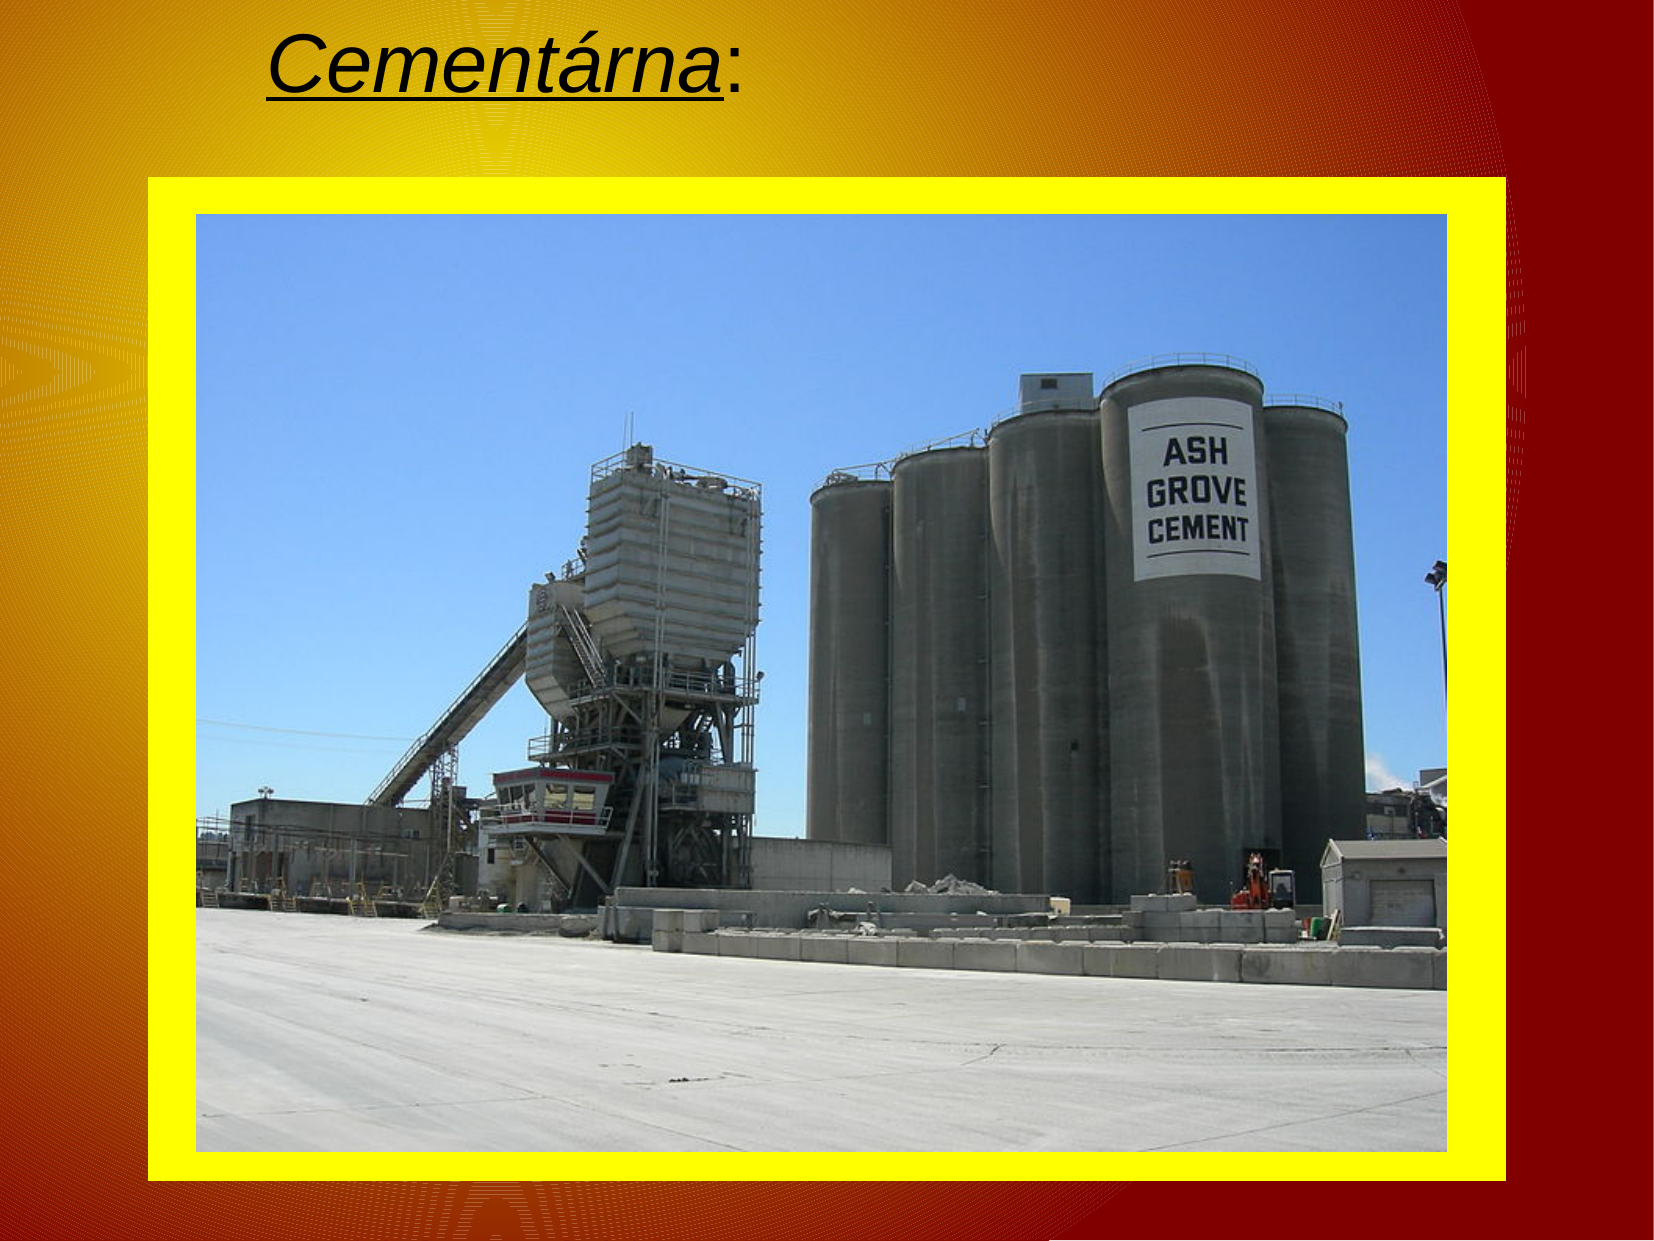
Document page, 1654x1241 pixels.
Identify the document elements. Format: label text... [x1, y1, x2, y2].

text_box [148, 177, 1506, 1181]
title Cementárna: [80, 0, 1569, 163]
picture [196, 214, 1447, 1152]
